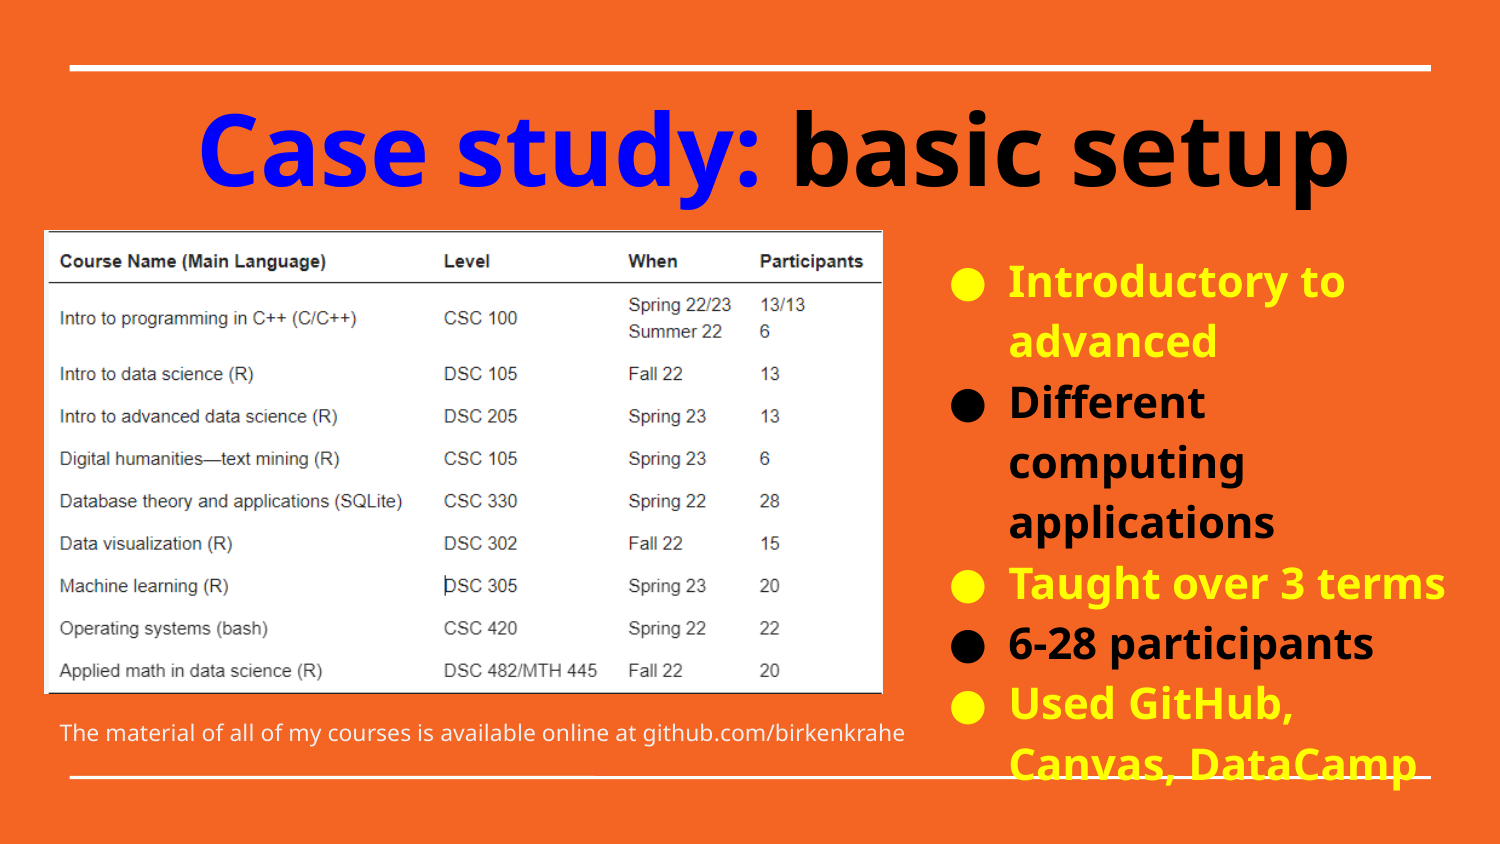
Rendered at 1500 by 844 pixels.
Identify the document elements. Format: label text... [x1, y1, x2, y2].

title Case study: basic setup [66, 79, 1483, 331]
text_box The material of all of my courses is available online at github.com/birkenkrahe [44, 704, 1349, 760]
picture [44, 230, 883, 695]
text_box Introductory to advanced Different computing applications Taught over 3 terms 6-28 participants Used GitHub, Canvas, DataCamp [918, 230, 1470, 804]
